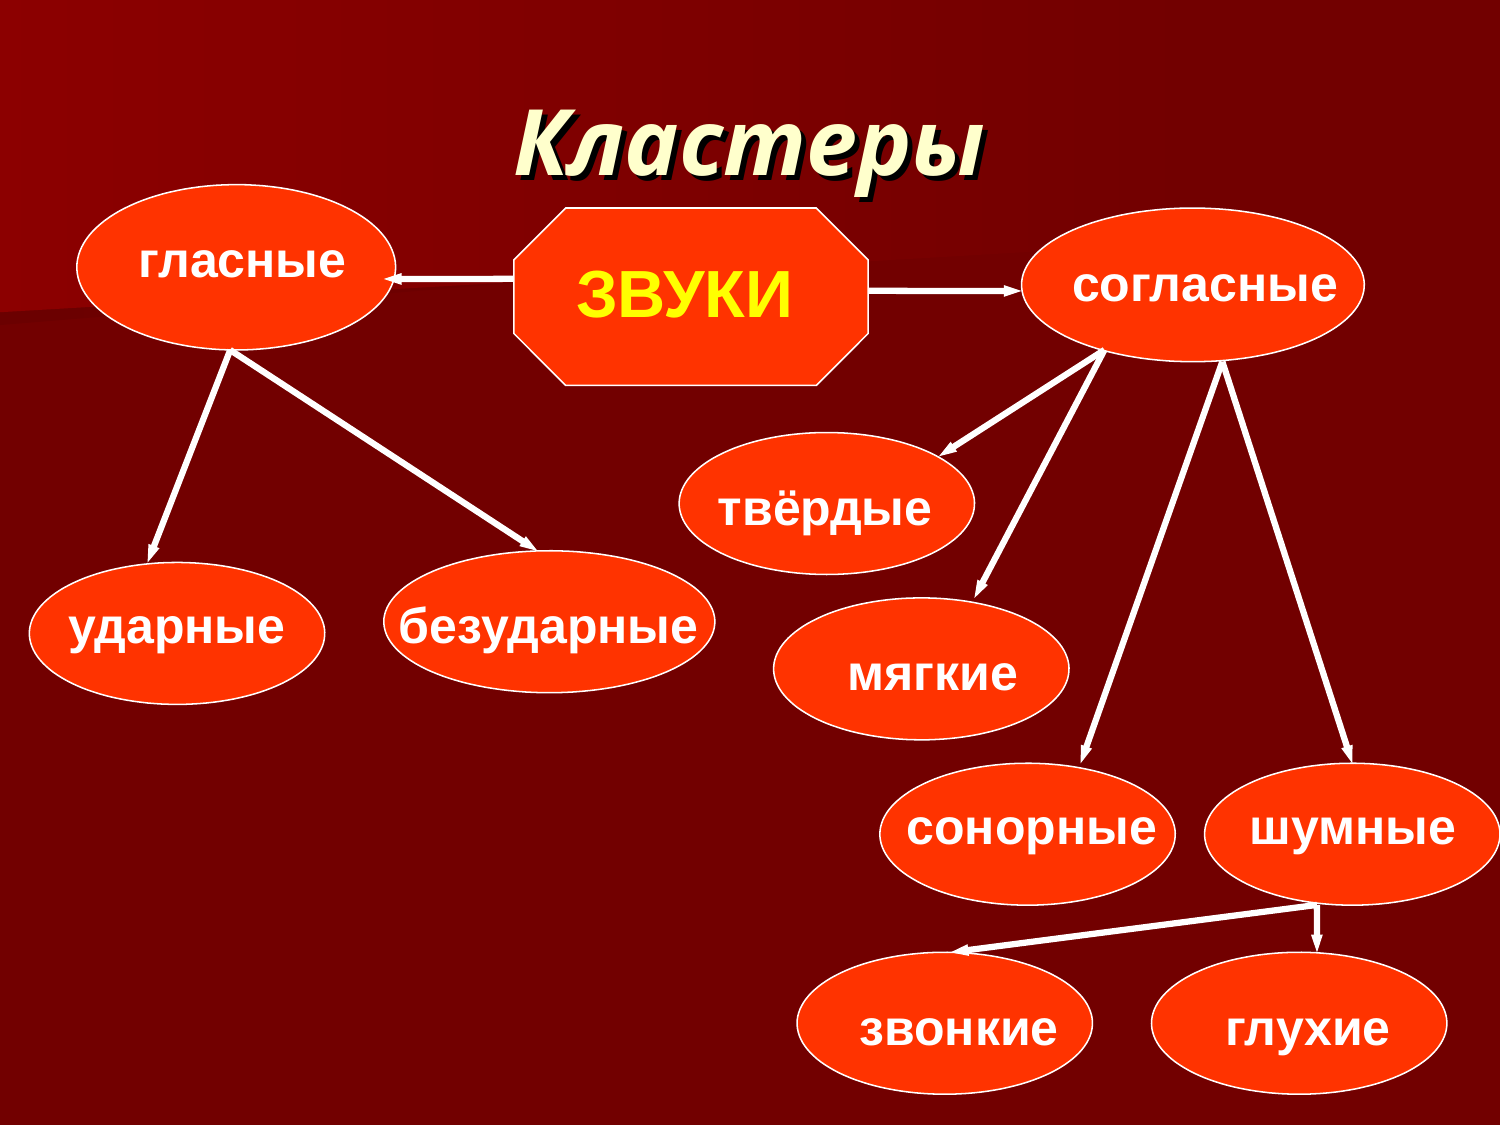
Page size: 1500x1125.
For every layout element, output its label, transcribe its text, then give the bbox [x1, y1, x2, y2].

text_box [76, 184, 396, 350]
text_box звонкие [844, 987, 1075, 1063]
text_box [29, 594, 325, 705]
text_box безударные [383, 586, 717, 662]
text_box ЗВУКИ [560, 243, 821, 339]
text_box [773, 597, 1070, 740]
text_box [1355, 260, 1365, 310]
text_box мягкие [832, 633, 1034, 709]
text_box согласные [1057, 243, 1355, 319]
text_box [919, 763, 1136, 786]
text_box [679, 432, 975, 575]
text_box [1151, 952, 1447, 1095]
text_box [406, 550, 693, 586]
text_box шумные [1234, 786, 1472, 862]
text_box [1243, 763, 1461, 786]
title Кластеры [75, 45, 1426, 233]
text_box ударные [53, 586, 303, 662]
text_box [1075, 989, 1093, 1057]
text_box [1021, 208, 1347, 362]
text_box гласные [123, 220, 364, 296]
text_box [879, 807, 1164, 906]
text_box твёрдые [702, 467, 949, 543]
text_box сонорные [891, 786, 1173, 862]
text_box [413, 662, 686, 693]
text_box [513, 207, 869, 386]
text_box [67, 562, 287, 586]
text_box глухие [1210, 987, 1408, 1063]
text_box [1204, 791, 1500, 906]
text_box [797, 952, 1072, 1095]
